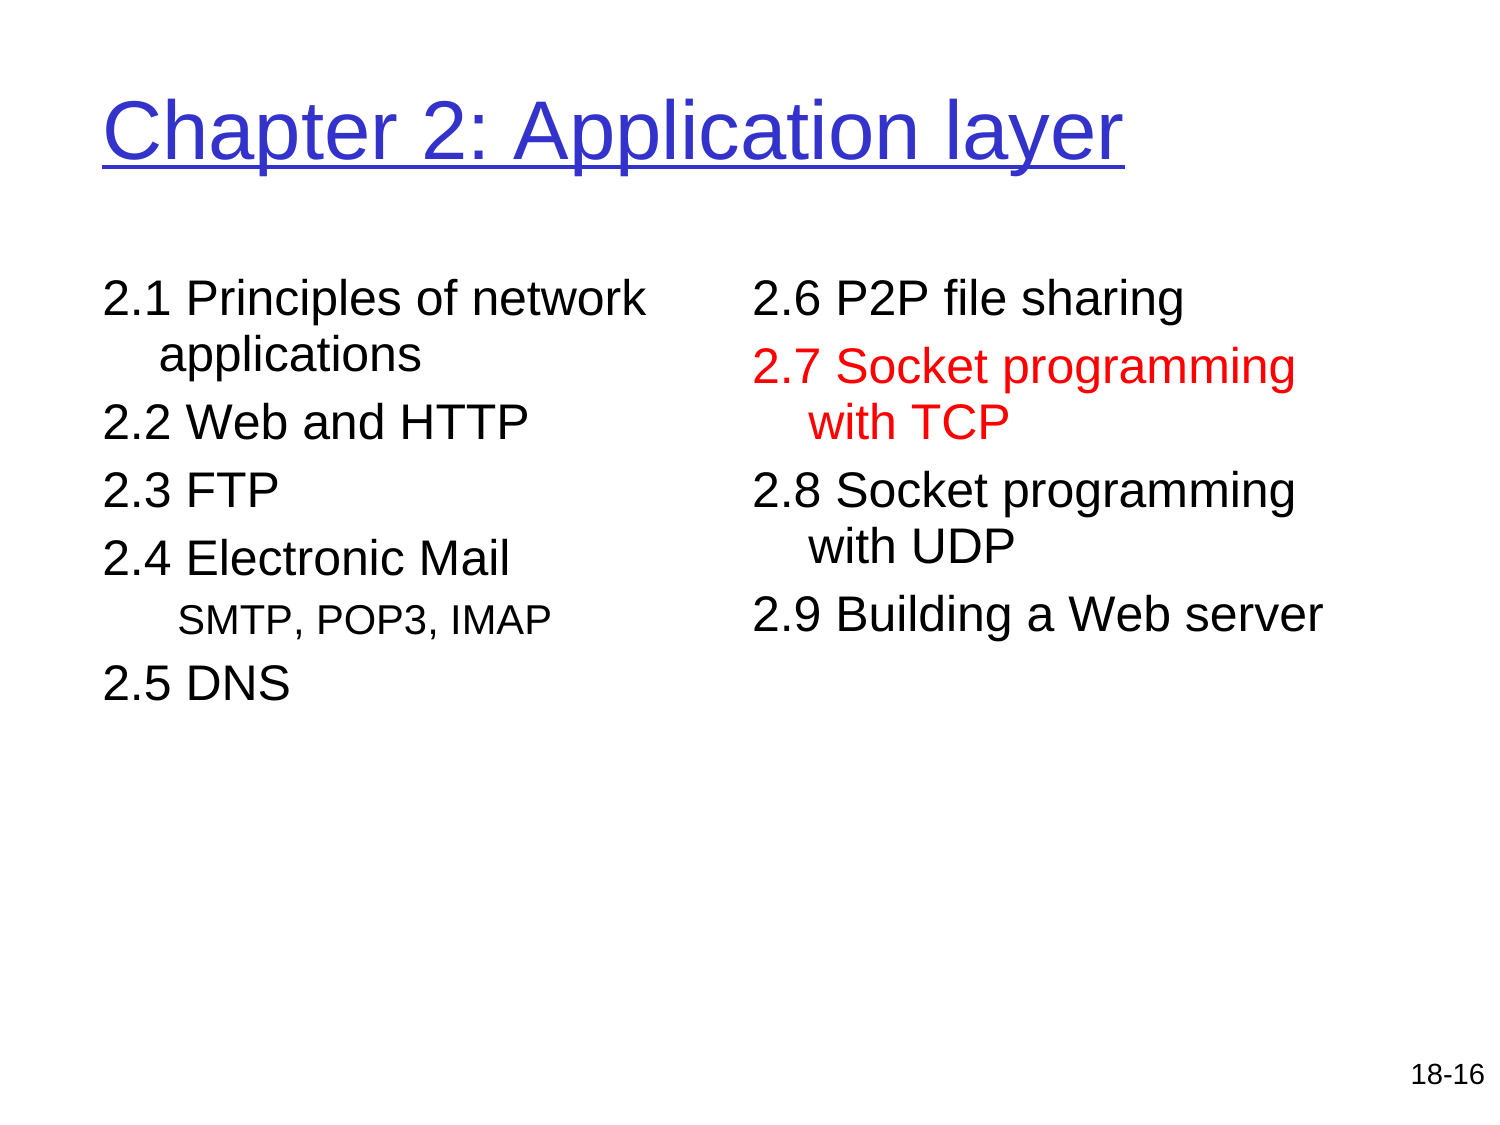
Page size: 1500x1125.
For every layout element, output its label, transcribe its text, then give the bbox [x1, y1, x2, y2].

title Chapter 2: Application layer [87, 37, 1363, 225]
list 2.6 P2P file sharing 2.7 Socket programming with TCP 2.8 Socket programming with UDP 2.9 Building a Web server [737, 262, 1403, 1026]
list 2.1 Principles of network applications 2.2 Web and HTTP 2.3 FTP 2.4 Electronic Mail SMTP, POP3, IMAP 2.5 DNS [87, 262, 713, 1026]
